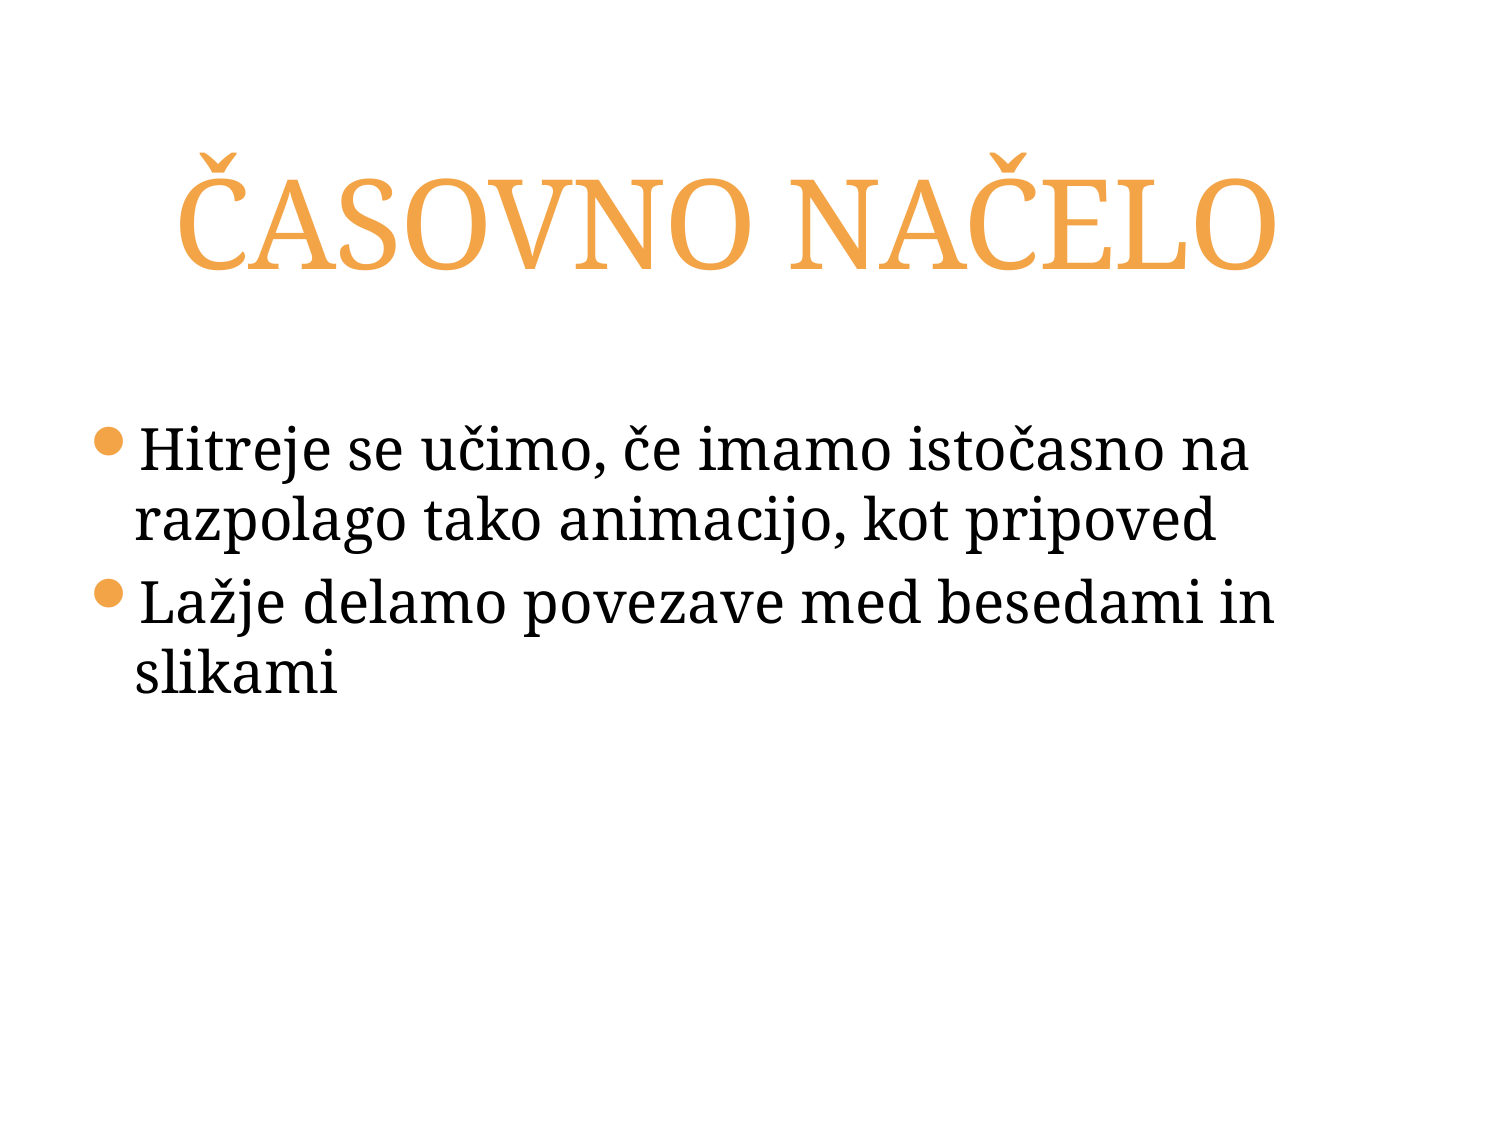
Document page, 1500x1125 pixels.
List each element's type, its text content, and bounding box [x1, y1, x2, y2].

list Hitreje se učimo, če imamo istočasno na razpolago tako animacijo, kot pripoved Lažje delamo povezave med besedami in slikami [75, 249, 1425, 1000]
title ČASOVNO NAČELO [53, 101, 1404, 302]
